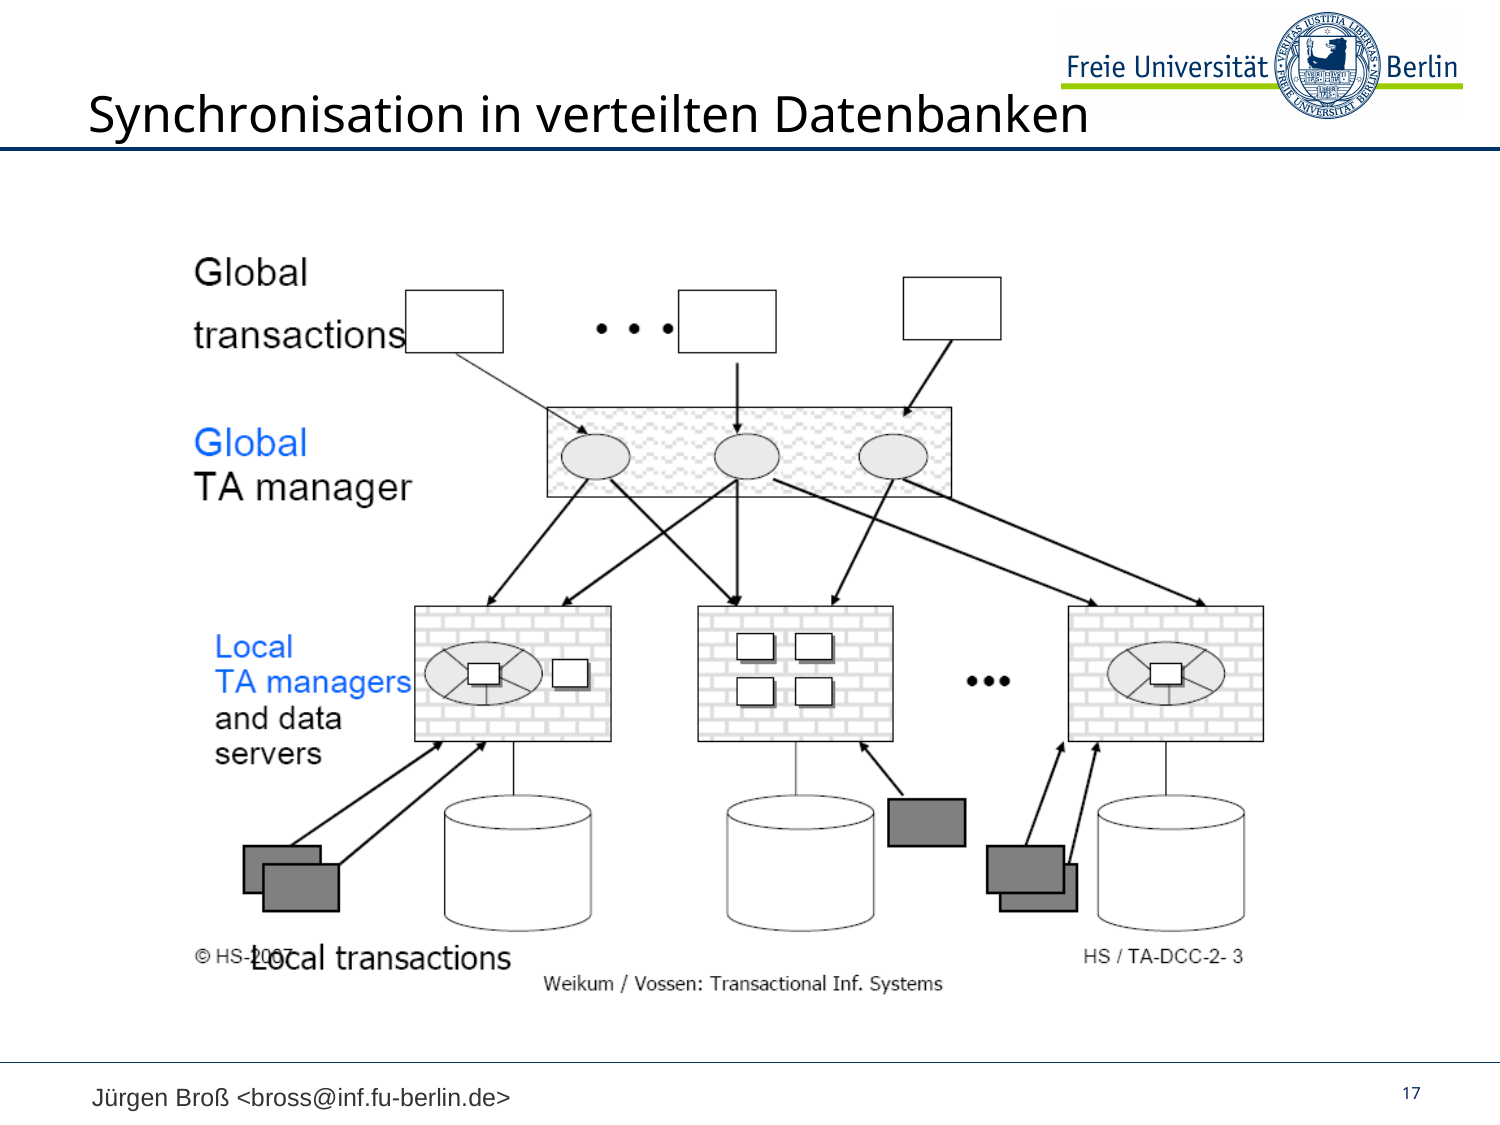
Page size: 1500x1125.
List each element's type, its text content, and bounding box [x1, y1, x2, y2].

title Synchronisation in verteilten Datenbanken [88, 87, 1275, 143]
picture [183, 243, 1285, 1001]
picture [1061, 12, 1463, 119]
